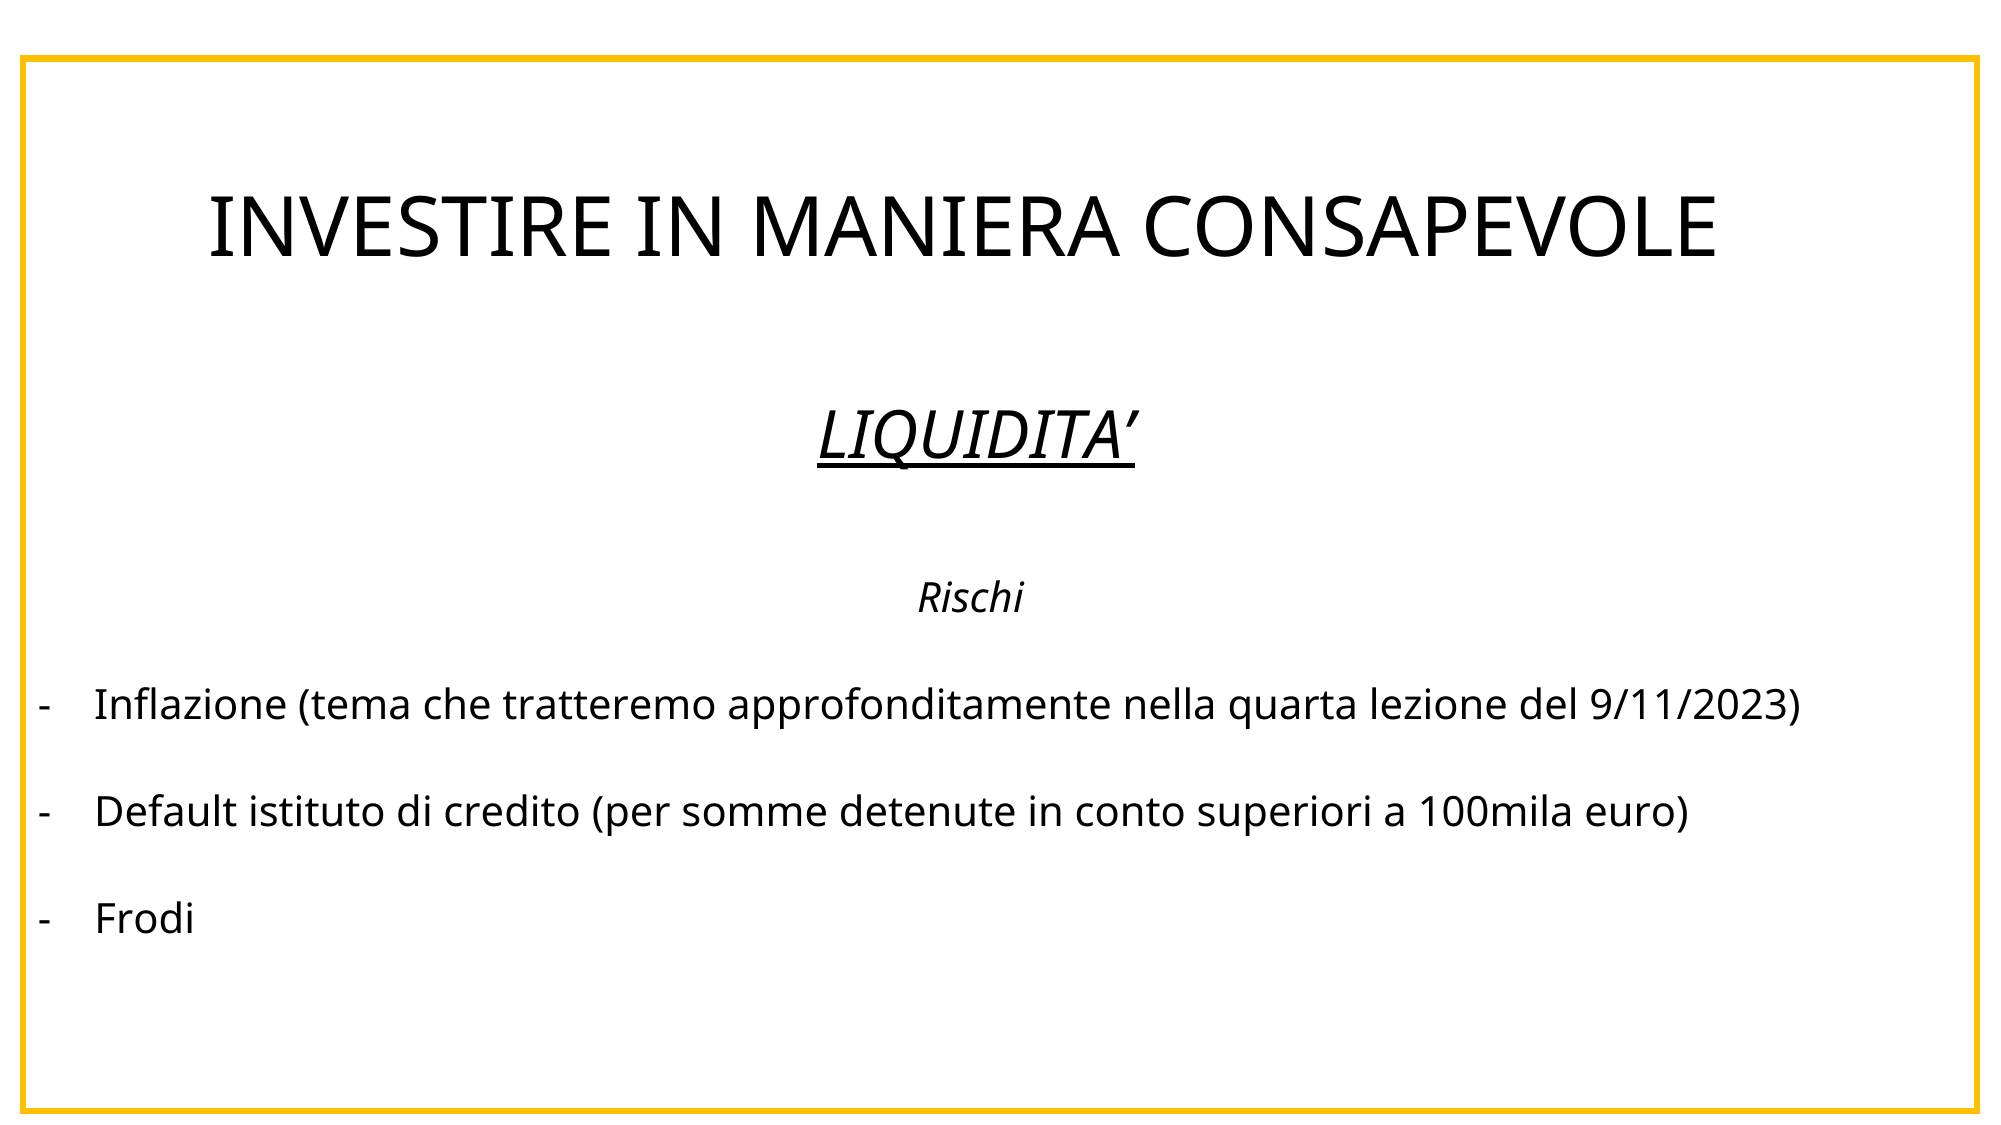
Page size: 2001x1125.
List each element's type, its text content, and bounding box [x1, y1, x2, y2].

text_box INVESTIRE IN MANIERA CONSAPEVOLE LIQUIDITA’ Rischi Inflazione (tema che tratteremo approfonditamente nella quarta lezione del 9/11/2023) Default istituto di credito (per somme detenute in conto superiori a 100mila euro) - Frodi [22, 58, 1978, 1112]
